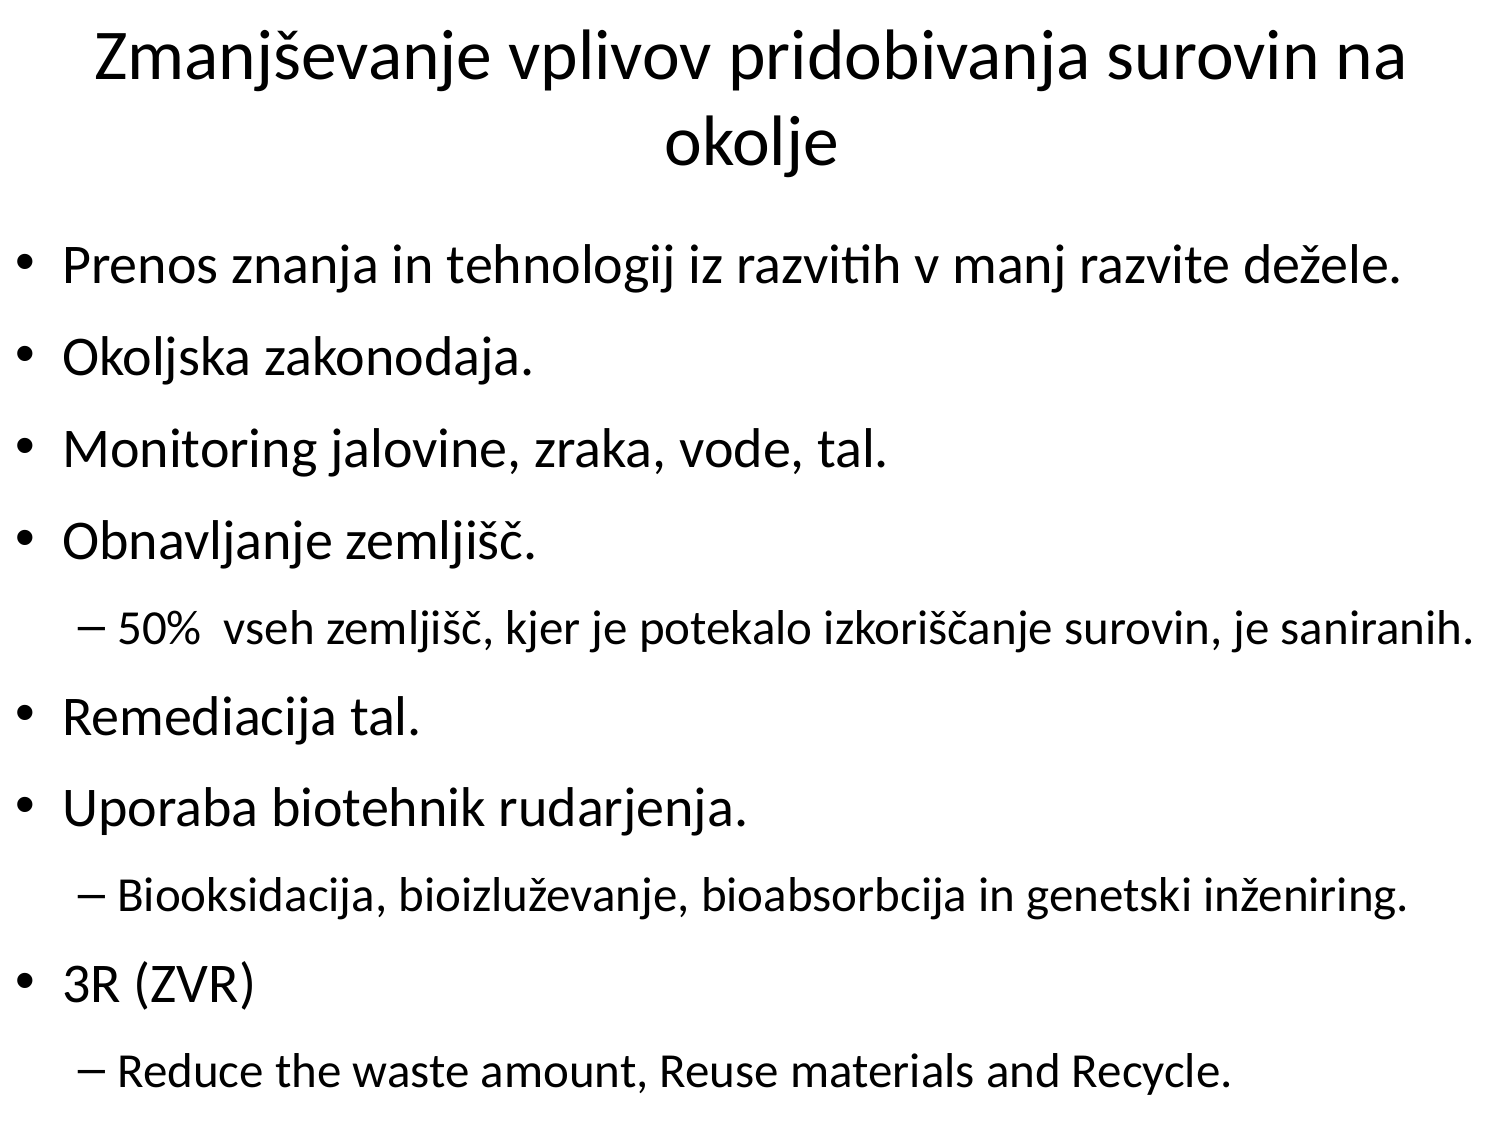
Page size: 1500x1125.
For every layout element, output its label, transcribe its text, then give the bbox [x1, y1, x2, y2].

list Prenos znanja in tehnologij iz razvitih v manj razvite dežele. Okoljska zakonodaja. Monitoring jalovine, zraka, vode, tal. Obnavljanje zemljišč. 50% vseh zemljišč, kjer je potekalo izkoriščanje surovin, je saniranih. Remediacija tal. Uporaba biotehnik rudarjenja. Biooksidacija, bioizluževanje, bioabsorbcija in genetski inženiring. 3R (ZVR) Reduce the waste amount, Reuse materials and Recycle. [0, 219, 1500, 1125]
title Zmanjševanje vplivov pridobivanja surovin na okolje [76, 0, 1427, 188]
